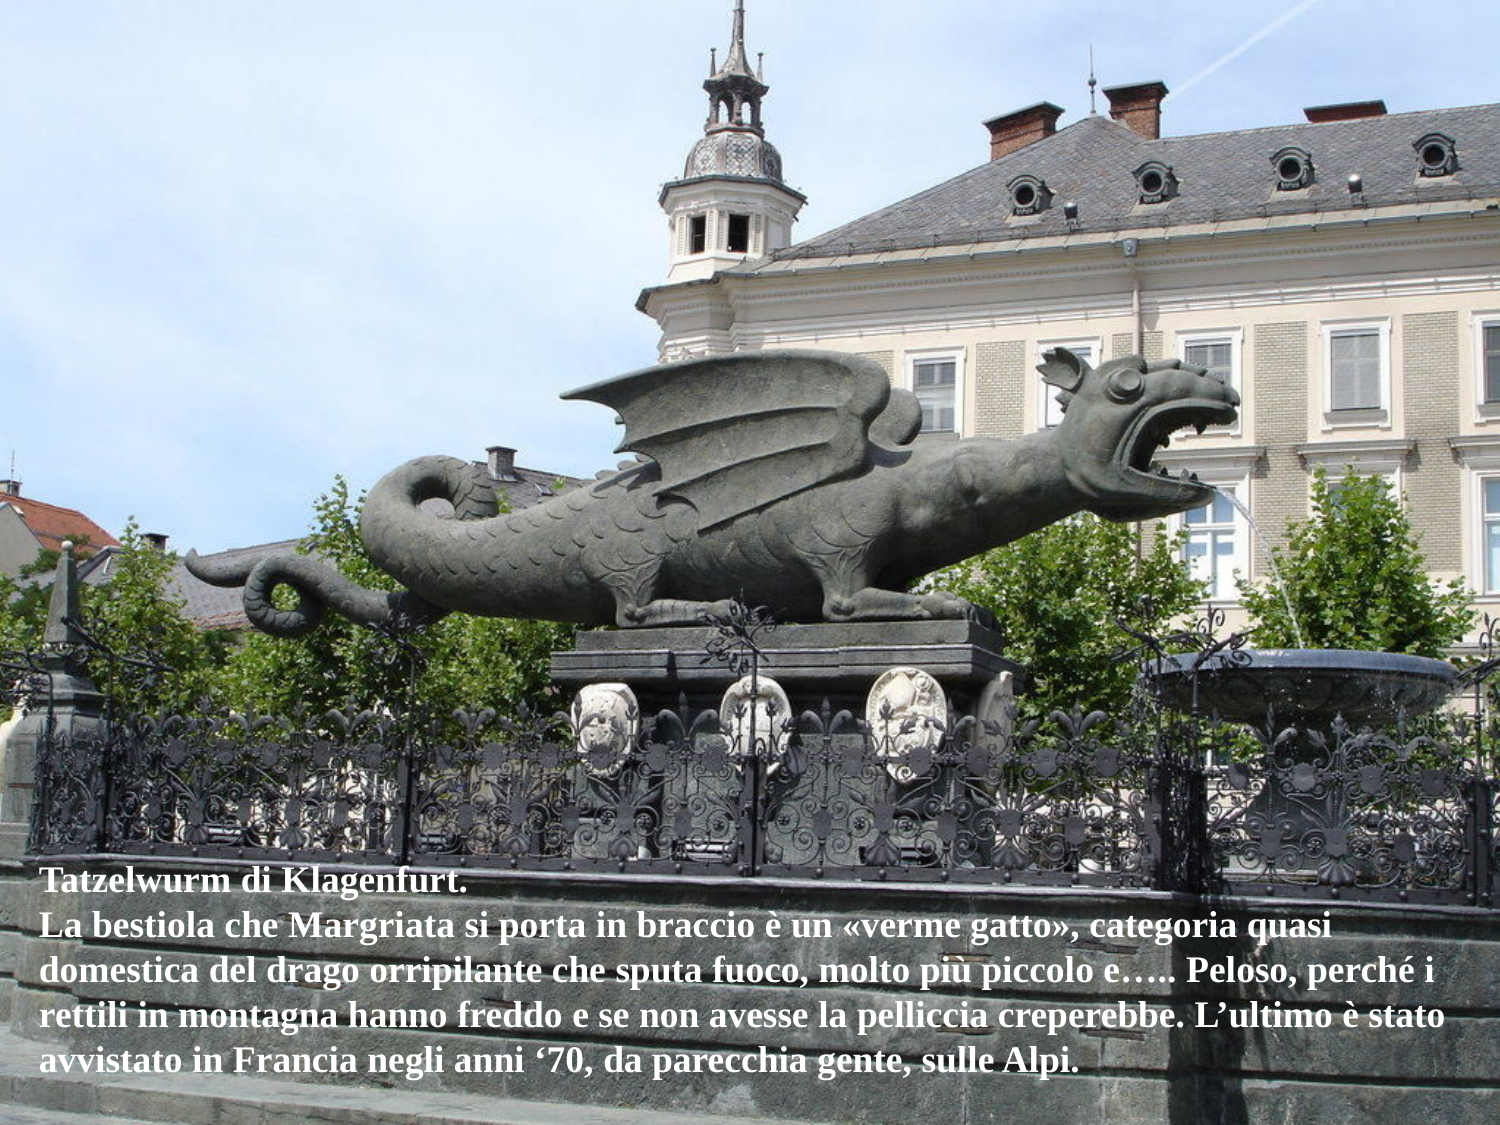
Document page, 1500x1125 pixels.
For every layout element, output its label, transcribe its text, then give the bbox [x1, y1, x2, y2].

text_box Tatzelwurm di Klagenfurt. La bestiola che Margriata si porta in braccio è un «verme gatto», categoria quasi domestica del drago orripilante che sputa fuoco, molto più piccolo e….. Peloso, perché i rettili in montagna hanno freddo e se non avesse la pelliccia creperebbe. L’ultimo è stato avvistato in Francia negli anni ‘70, da parecchia gente, sulle Alpi. [23, 847, 1477, 1090]
picture [0, 0, 1500, 1125]
